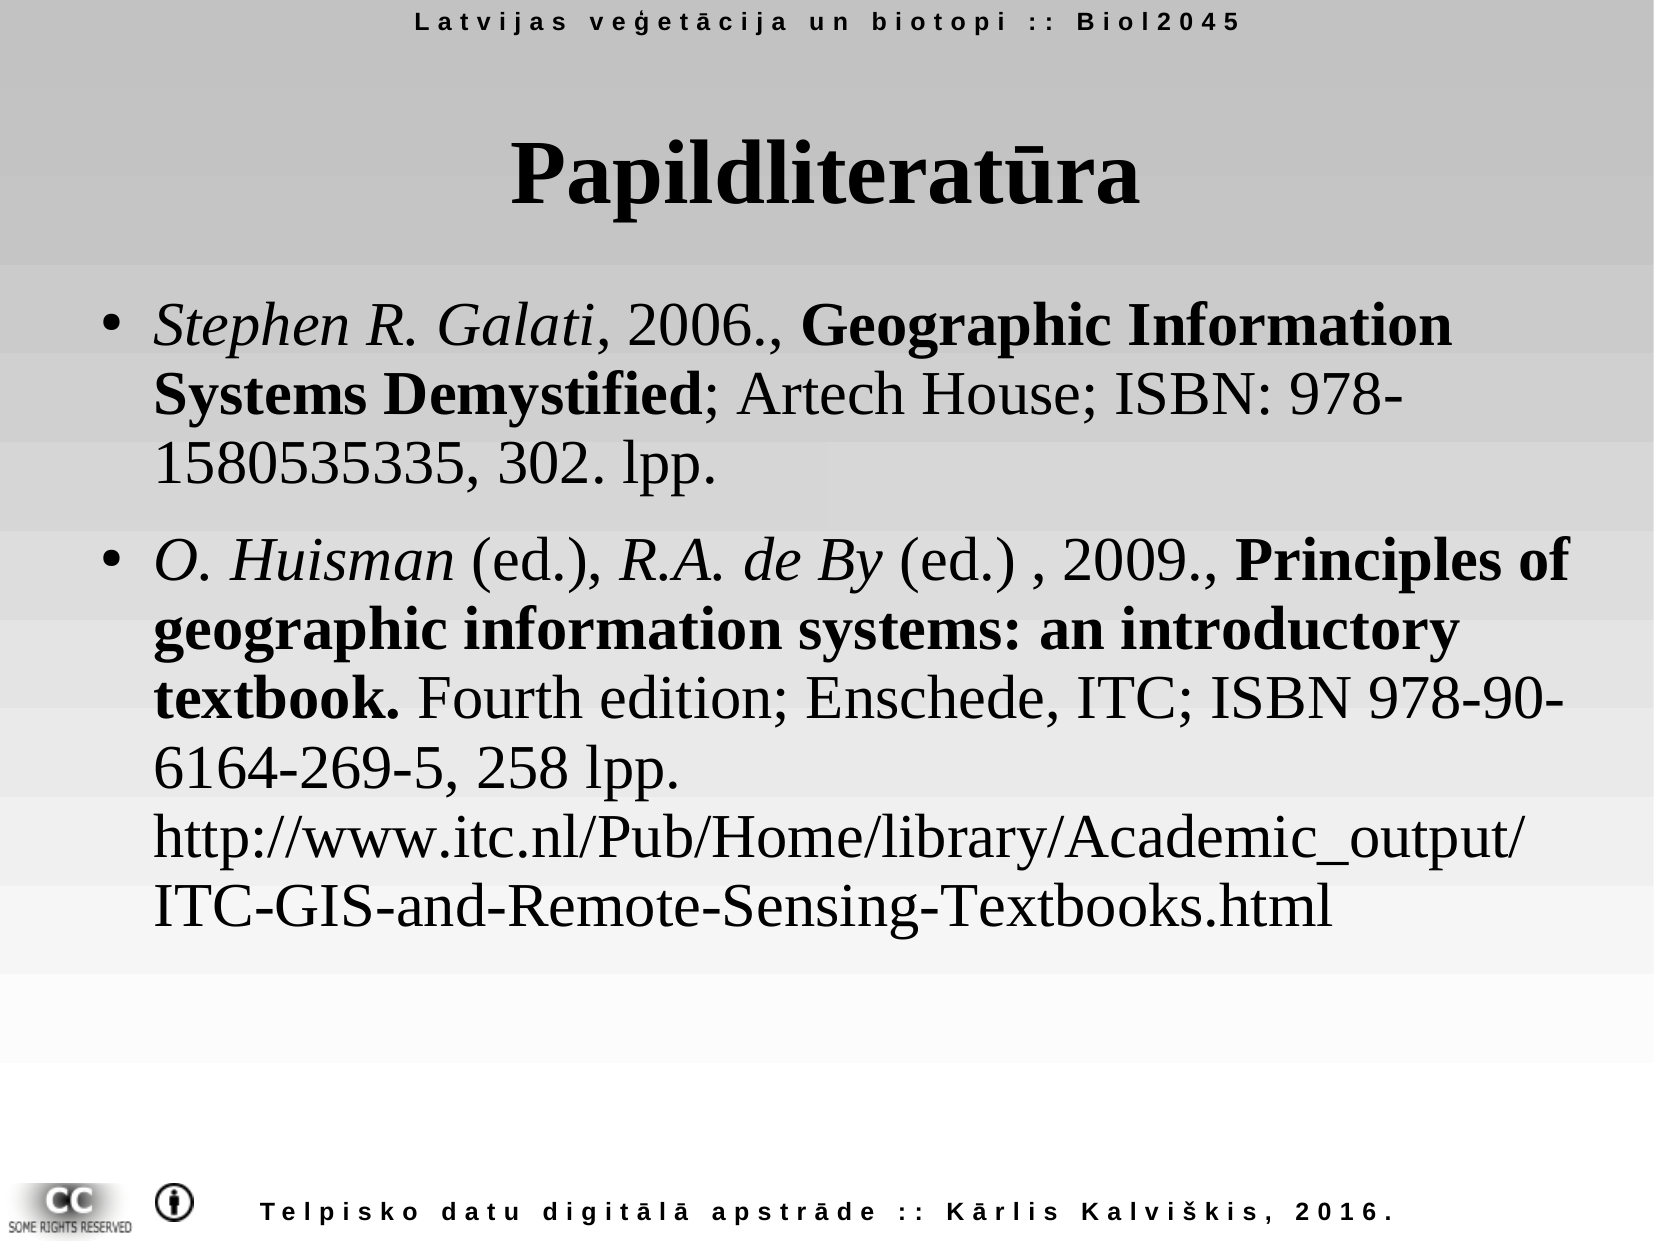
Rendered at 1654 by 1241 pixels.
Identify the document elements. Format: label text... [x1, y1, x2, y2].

picture [0, 0, 1654, 1241]
title Papildliteratūra [29, 49, 1625, 296]
list Stephen R. Galati, 2006., Geographic Information Systems Demystified; Artech House; ISBN: 978-1580535335, 302. lpp. O. Huisman (ed.), R.A. de By (ed.) , 2009., Principles of geographic information systems: an introductory textbook. Fourth edition; Enschede, ITC; ISBN 978-90-6164-269-5, 258 lpp. http://www.itc.nl/Pub/Home/library/Academic_output/ ITC-GIS-and-Remote-Sensing-Textbooks.html [82, 289, 1571, 1176]
